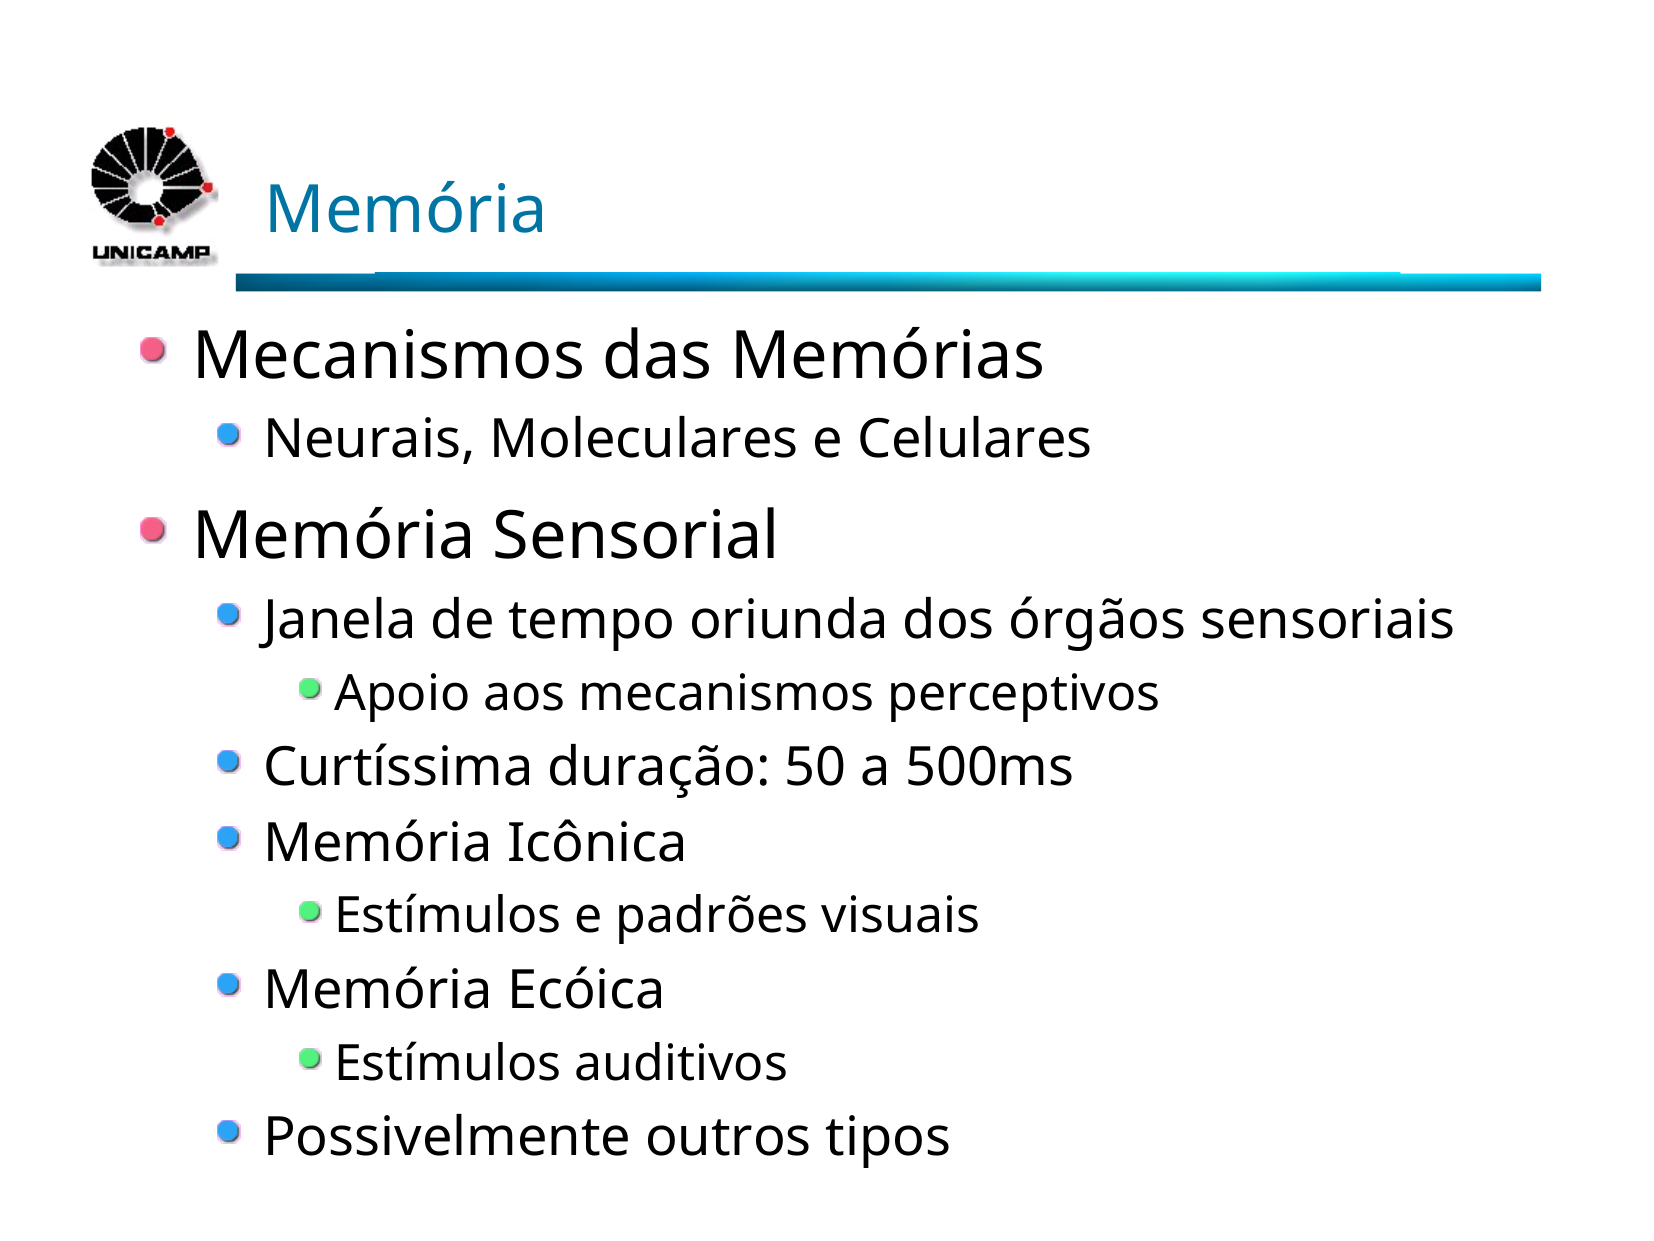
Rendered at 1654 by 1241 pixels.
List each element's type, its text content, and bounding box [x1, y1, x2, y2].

list Mecanismos das Memórias Neurais, Moleculares e Celulares Memória Sensorial Janela de tempo oriunda dos órgãos sensoriais Apoio aos mecanismos perceptivos Curtíssima duração: 50 a 500ms Memória Icônica Estímulos e padrões visuais Memória Ecóica Estímulos auditivos Possivelmente outros tipos [121, 309, 1534, 1083]
picture [216, 1119, 242, 1145]
title Memória [264, 42, 1534, 250]
picture [125, 272, 1654, 295]
